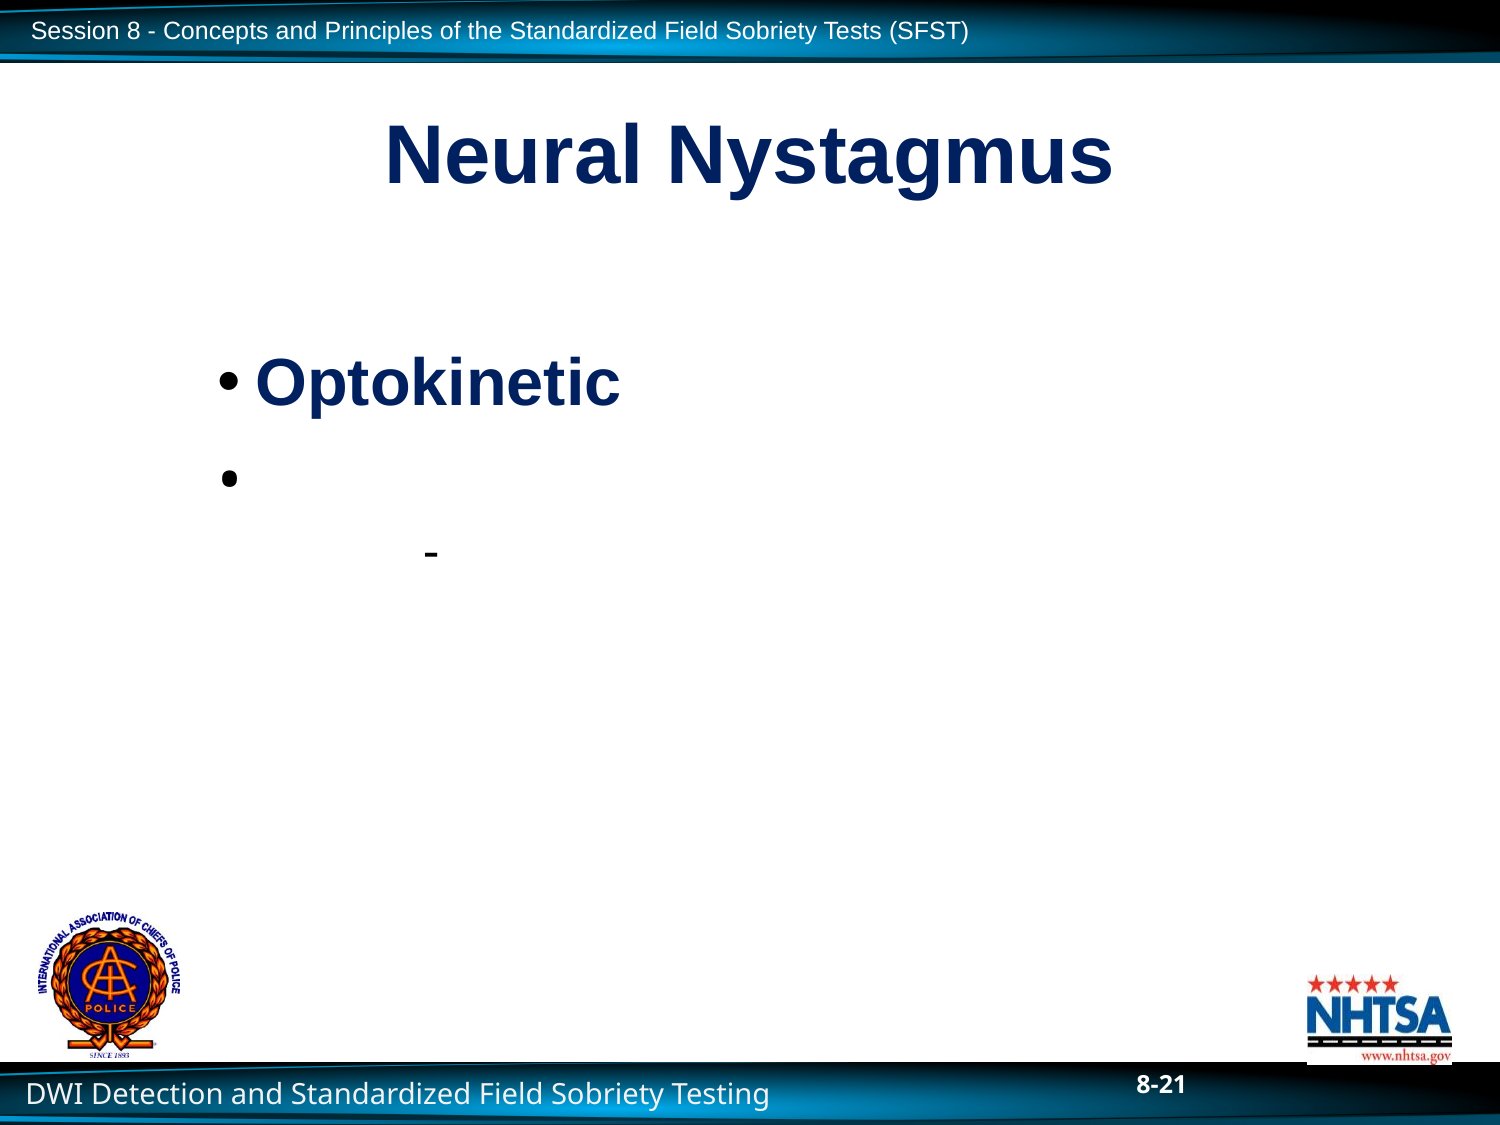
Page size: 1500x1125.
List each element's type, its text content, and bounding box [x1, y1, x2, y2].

title Neural Nystagmus [50, 87, 1451, 213]
slide_number 8-21 [1121, 1055, 1472, 1116]
list Optokinetic [217, 348, 1413, 577]
